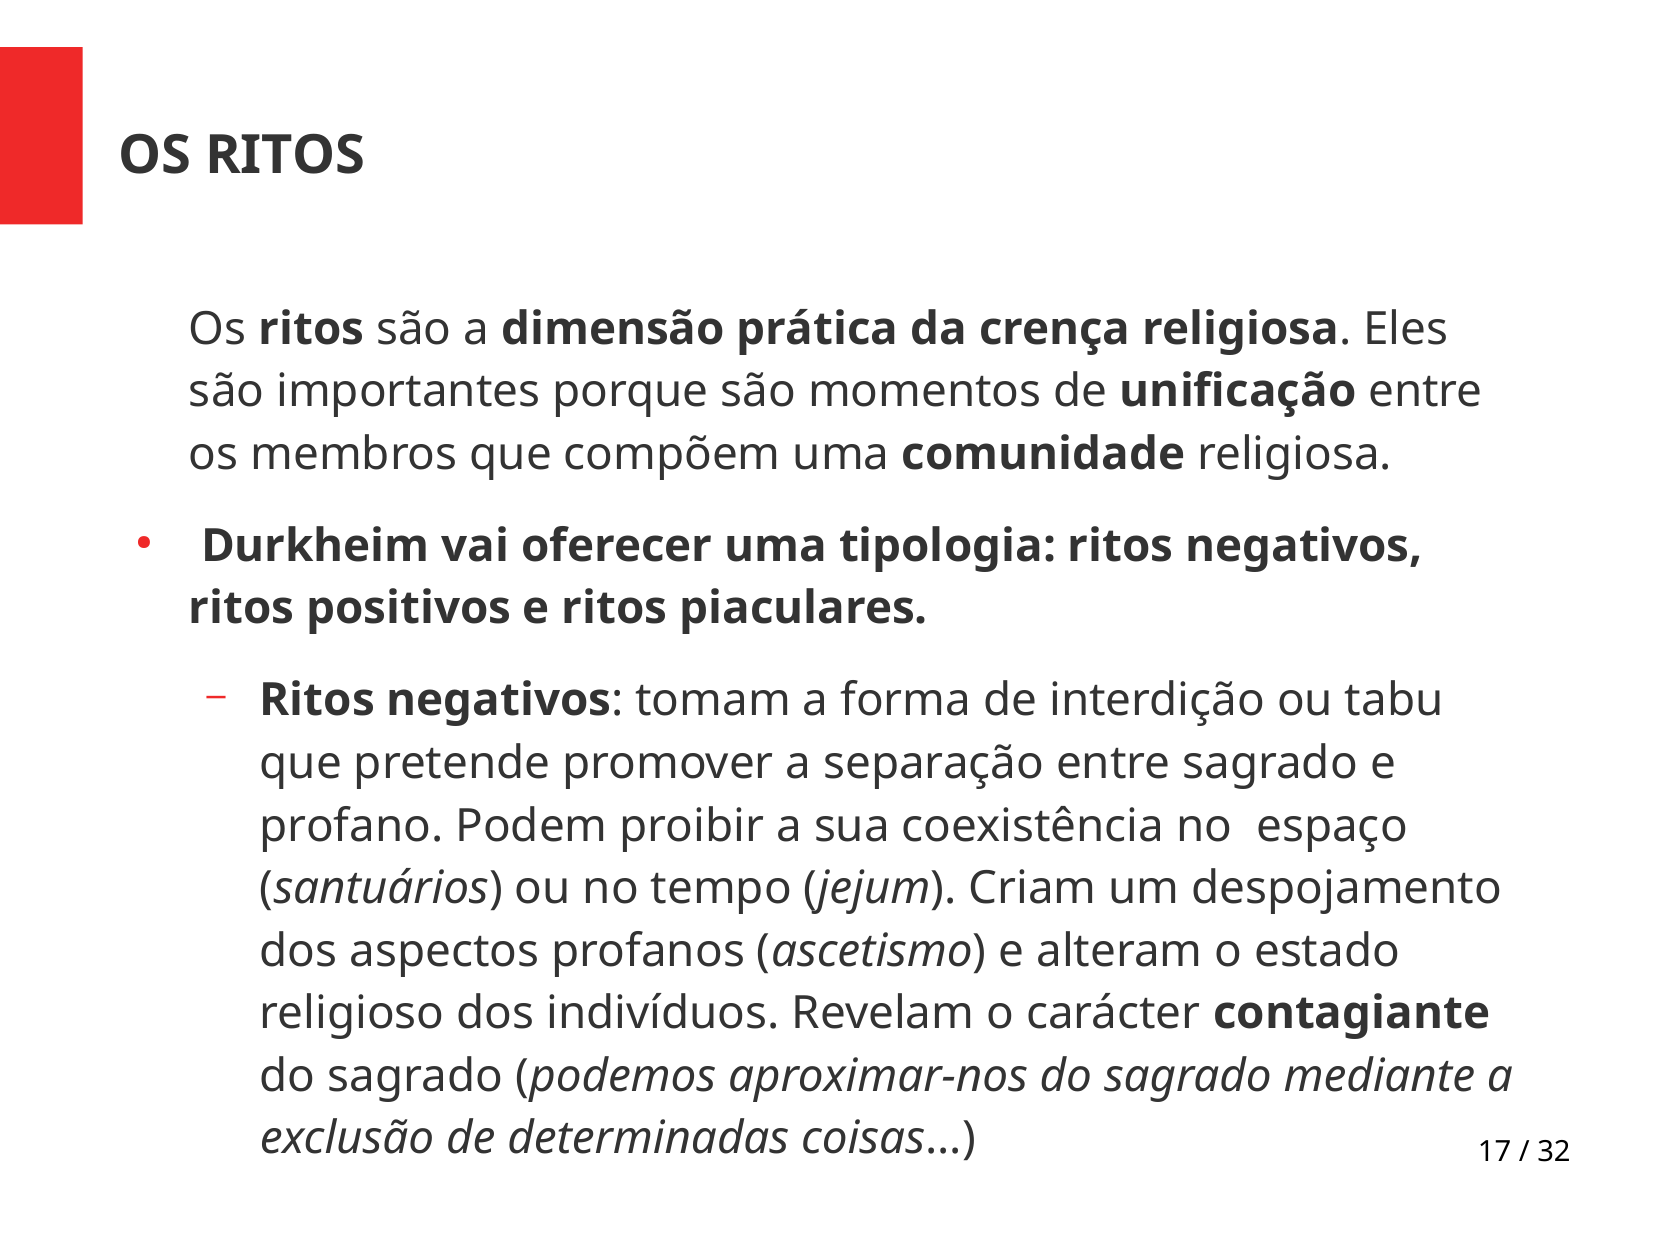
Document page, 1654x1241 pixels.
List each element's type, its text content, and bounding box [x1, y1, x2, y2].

list Os ritos são a dimensão prática da crença religiosa. Eles são importantes porque são momentos de unificação entre os membros que compõem uma comunidade religiosa. Durkheim vai oferecer uma tipologia: ritos negativos, ritos positivos e ritos piaculares. Ritos negativos: tomam a forma de interdição ou tabu que pretende promover a separação entre sagrado e profano. Podem proibir a sua coexistência no espaço (santuários) ou no tempo (jejum). Criam um despojamento dos aspectos profanos (ascetismo) e alteram o estado religioso dos indivíduos. Revelam o carácter contagiante do sagrado (podemos aproximar-nos do sagrado mediante a exclusão de determinadas coisas...) [118, 295, 1536, 1015]
title OS RITOS [118, 49, 1571, 257]
